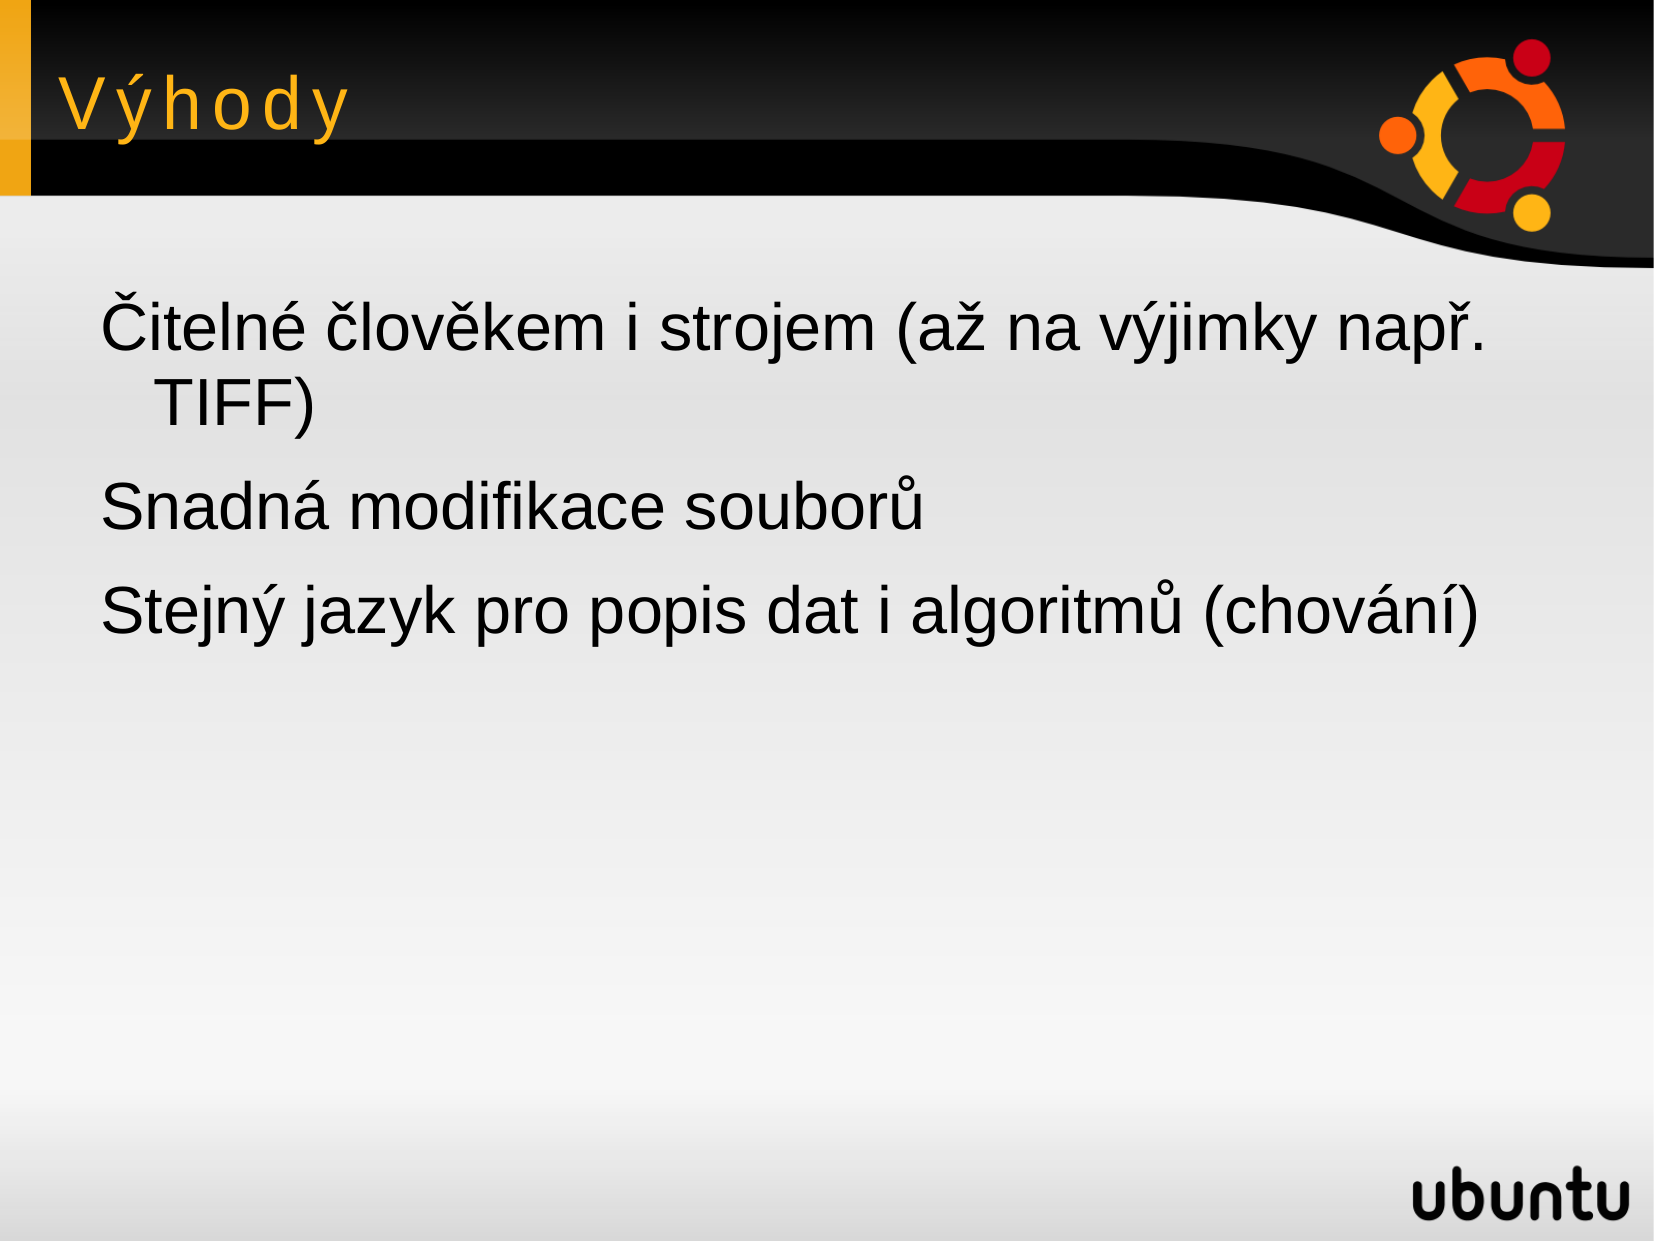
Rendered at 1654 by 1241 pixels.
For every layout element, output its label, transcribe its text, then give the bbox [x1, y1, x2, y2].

title Výhody [59, 29, 1270, 178]
picture [0, 0, 1654, 1241]
list Čitelné člověkem i strojem (až na výjimky např. TIFF) Snadná modifikace souborů Stejný jazyk pro popis dat i algoritmů (chování) [82, 290, 1571, 1109]
